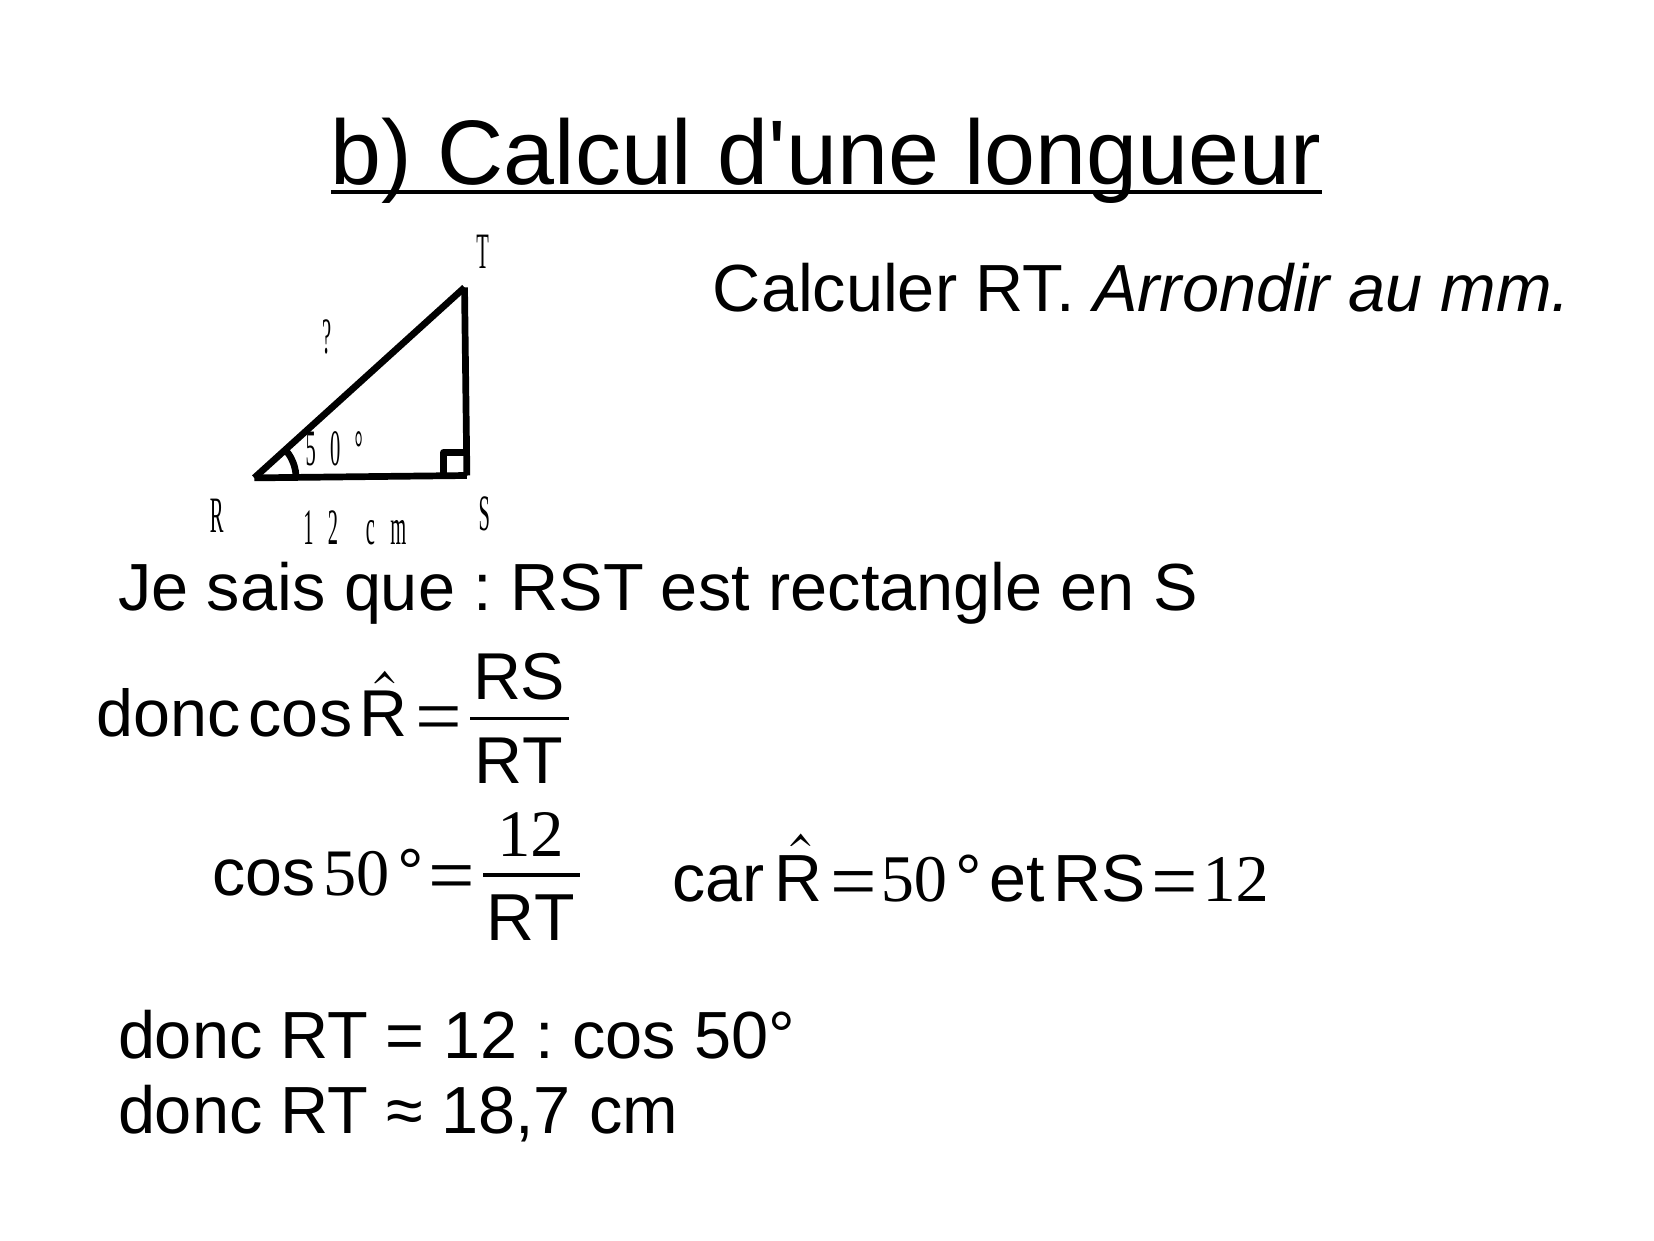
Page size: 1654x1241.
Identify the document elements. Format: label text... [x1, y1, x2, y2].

picture [177, 185, 532, 591]
subtitle Calculer RT. Arrondir au mm. Je sais que : RST est rectangle en S donc RT = 12 : cos 50° donc RT ≈ 18,7 cm [82, 250, 1571, 1149]
chart [88, 638, 589, 956]
title b) Calcul d'une longueur [82, 56, 1571, 250]
chart [666, 830, 1275, 916]
